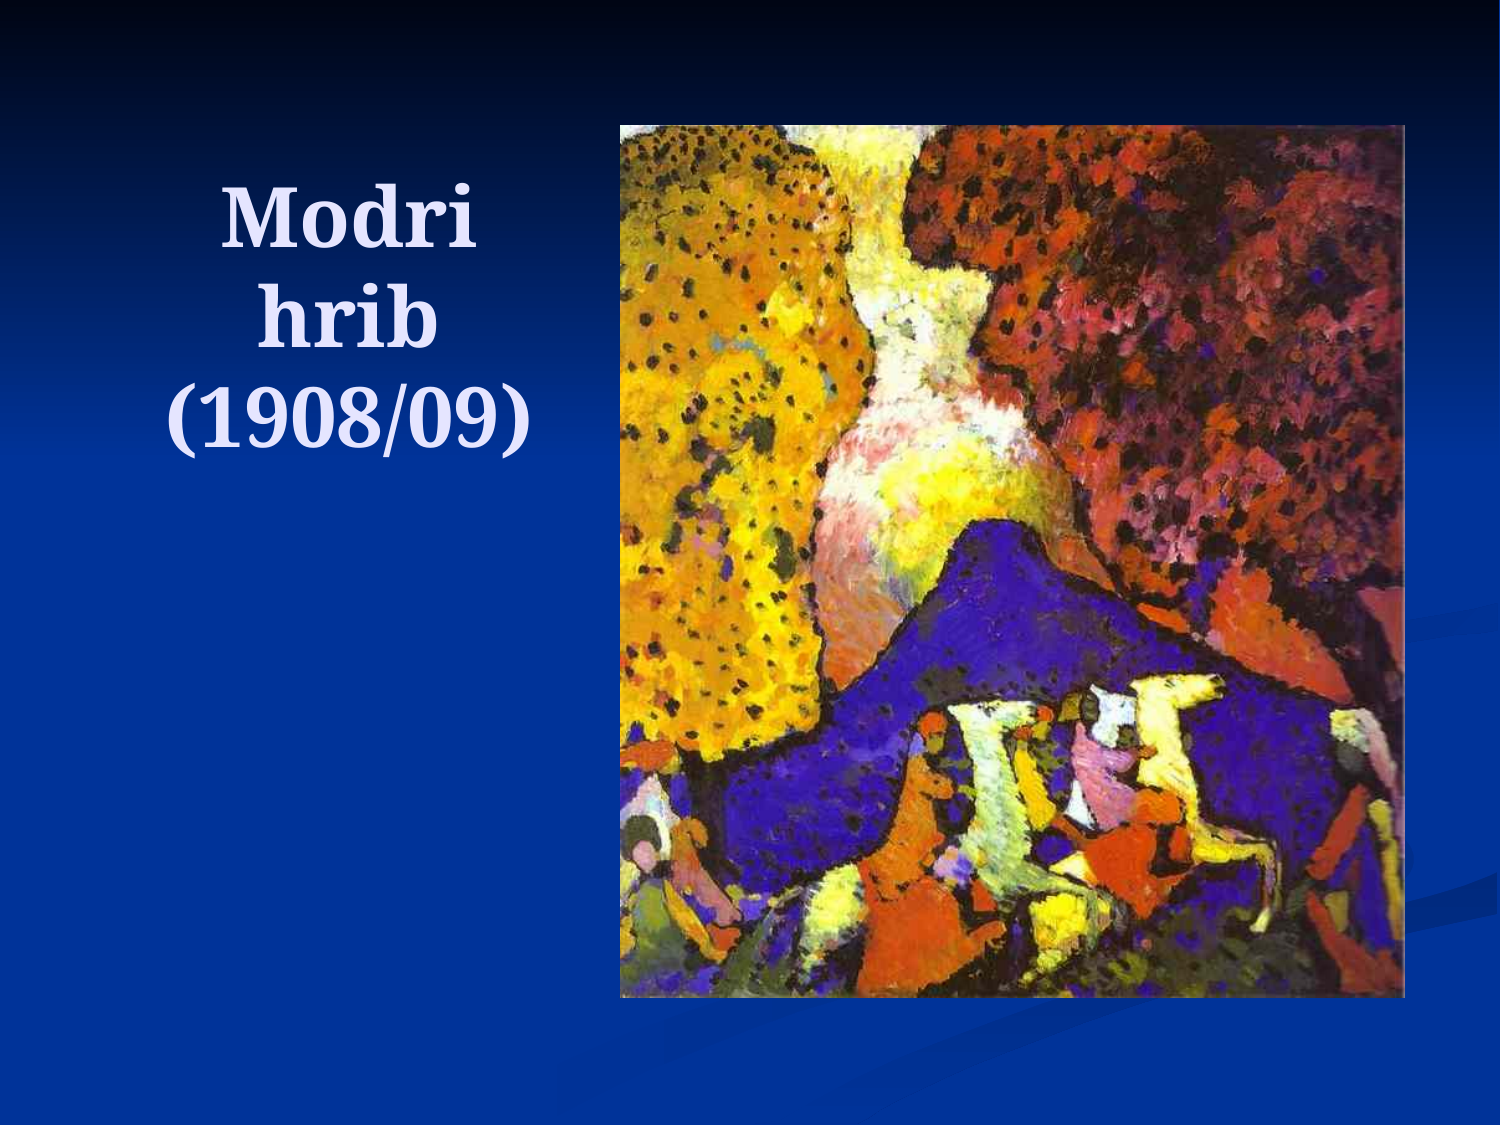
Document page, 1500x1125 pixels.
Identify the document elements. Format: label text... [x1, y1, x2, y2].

title Modri hrib (1908/09) [135, 220, 563, 408]
picture [620, 125, 1405, 998]
